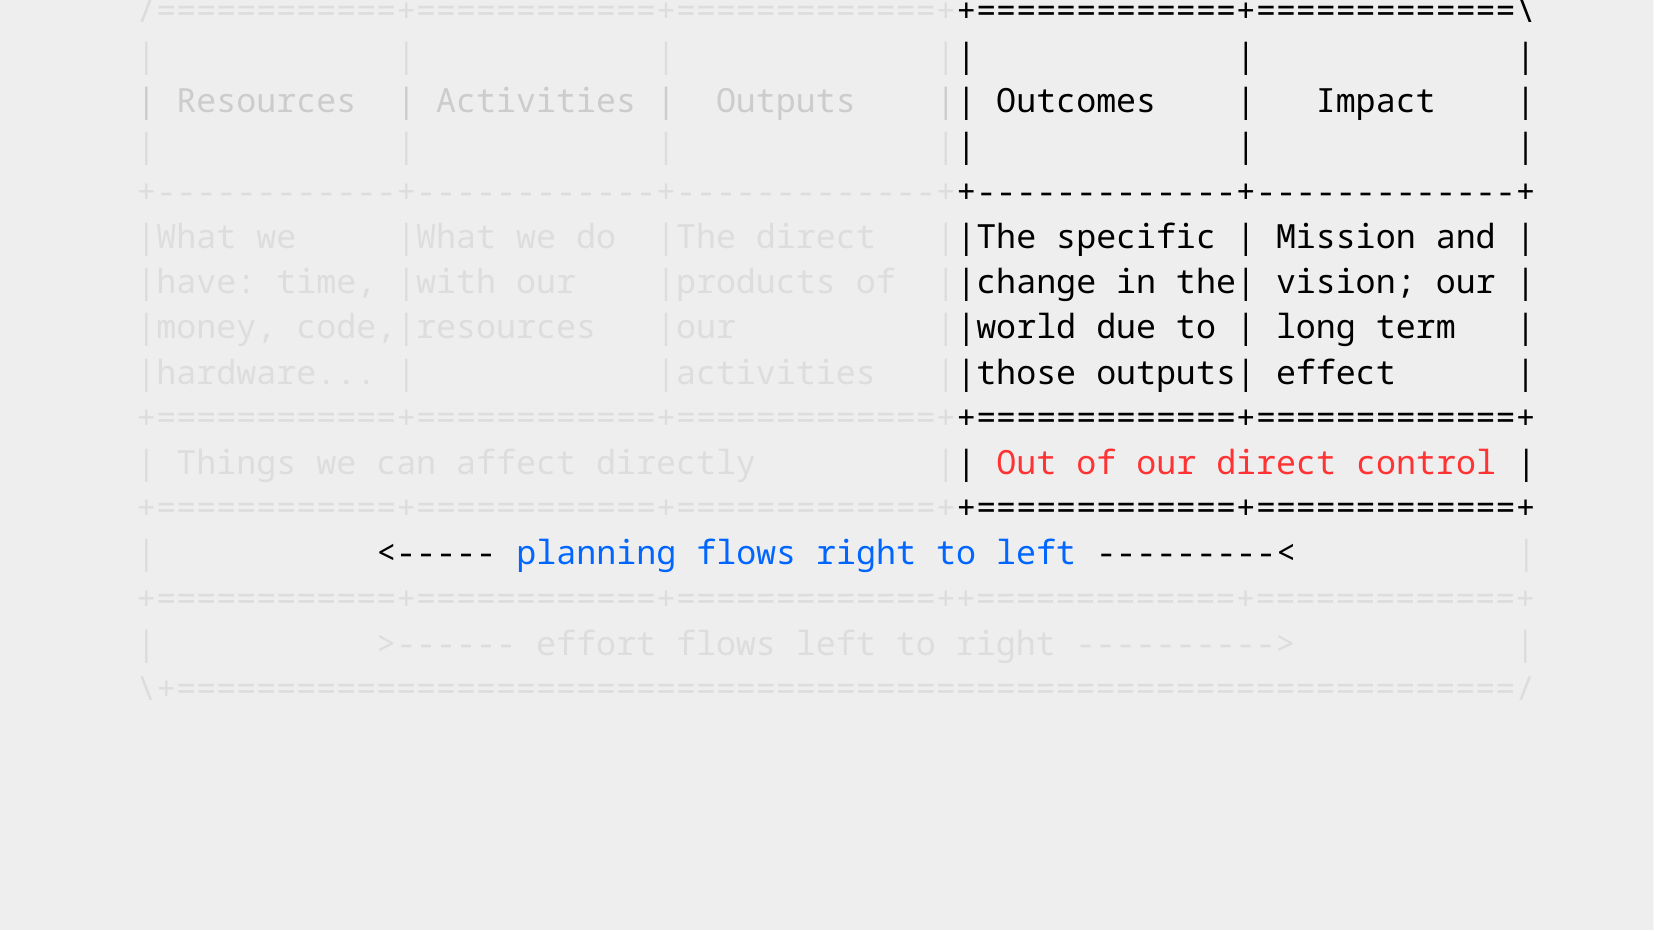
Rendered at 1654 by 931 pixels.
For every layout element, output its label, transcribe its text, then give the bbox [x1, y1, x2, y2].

subtitle /============+============+=============++=============+=============\ | | | || | | | Resources | Activities | Outputs || Outcomes | Impact | | | | || | | +------------+------------+-------------++-------------+-------------+ |What we |What we do |The direct ||The specific | Mission and | |have: time, |with our |products of ||change in the| vision; our | |money, code,|resources |our ||world due to | long term | |hardware... | |activities ||those outputs| effect | +============+============+=============++=============+=============+ | Things we can affect directly || Out of our direct control | +============+============+=============++=============+=============+ | <----- planning flows right to left ---------< | +============+============+=============++=============+=============+ | >------ effort flows left to right ----------> | \+===================================================================/ [0, 0, 1654, 698]
